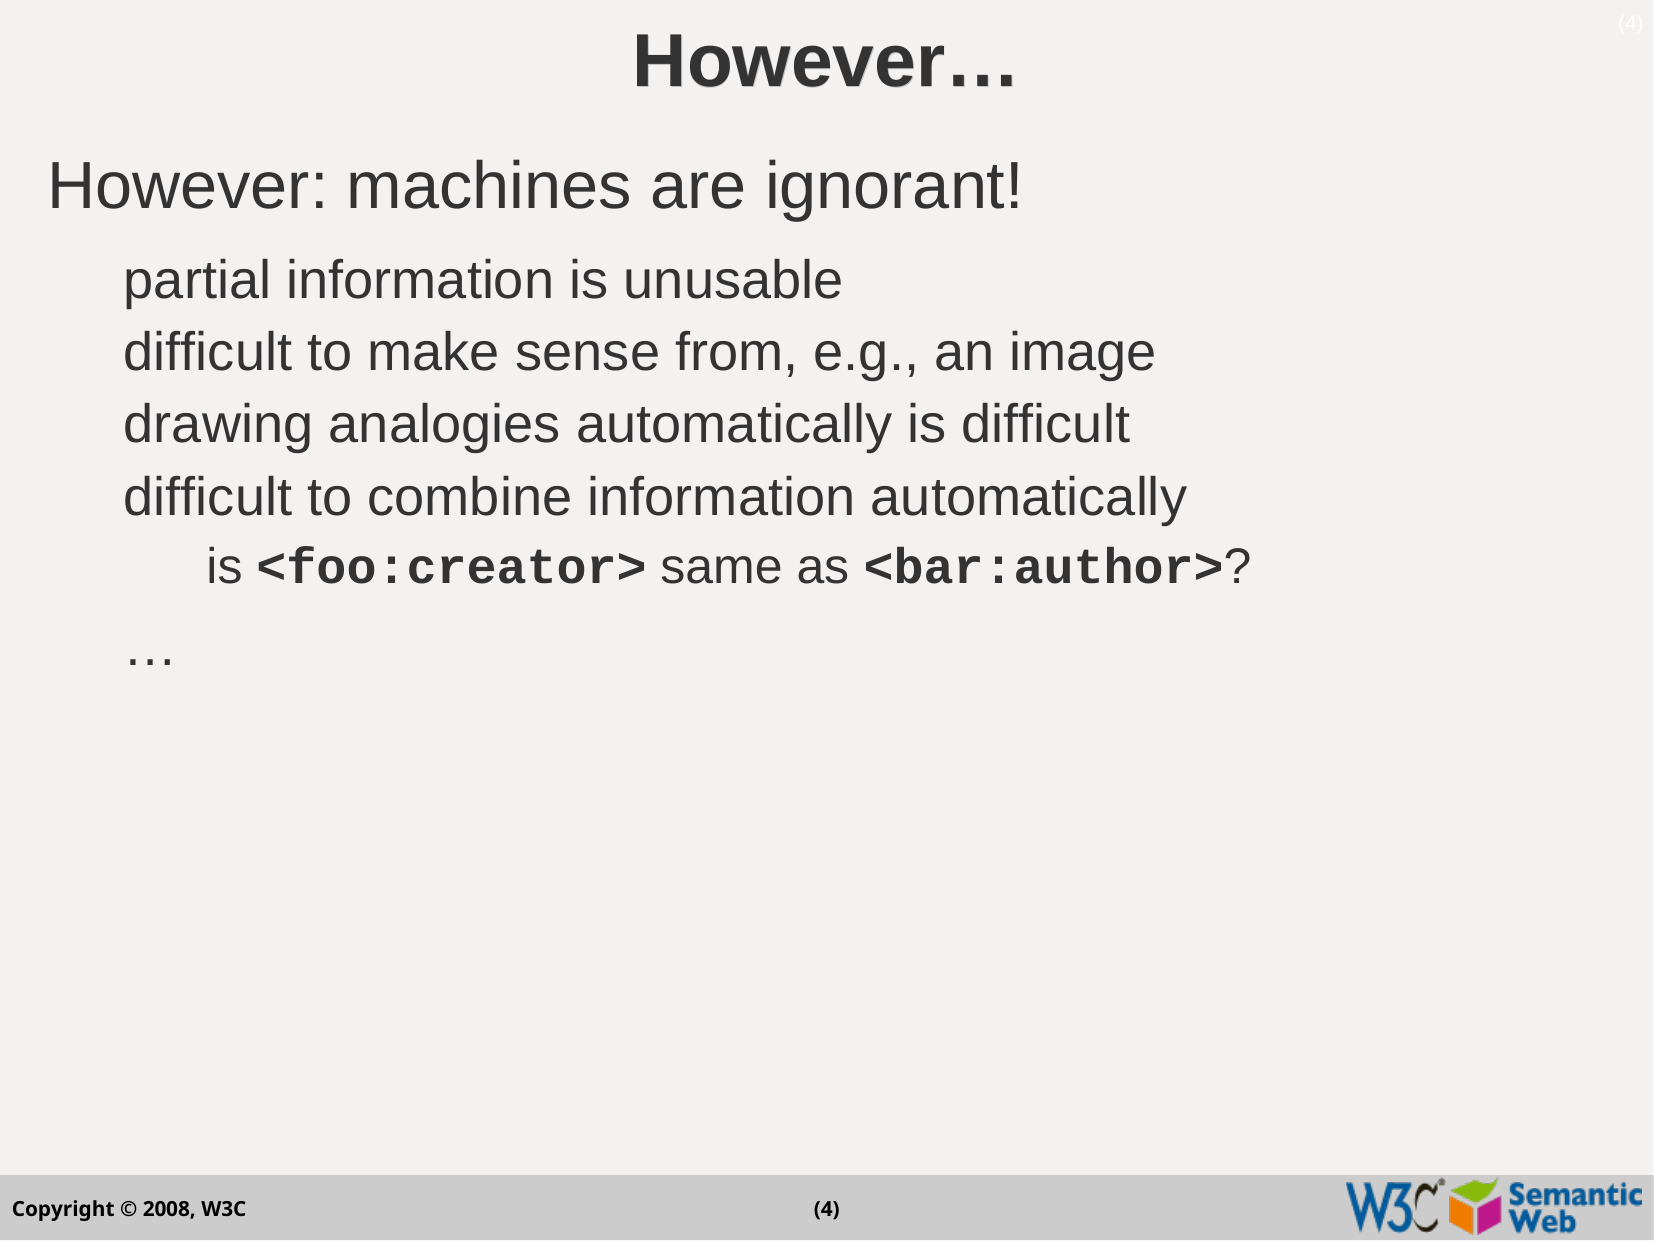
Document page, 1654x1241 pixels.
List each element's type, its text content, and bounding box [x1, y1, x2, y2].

picture [1346, 1175, 1642, 1235]
list However: machines are ignorant! partial information is unusable difficult to make sense from, e.g., an image drawing analogies automatically is difficult difficult to combine information automatically is <foo:creator> same as <bar:author>? … [29, 147, 1624, 1134]
title However… [0, 0, 1654, 119]
